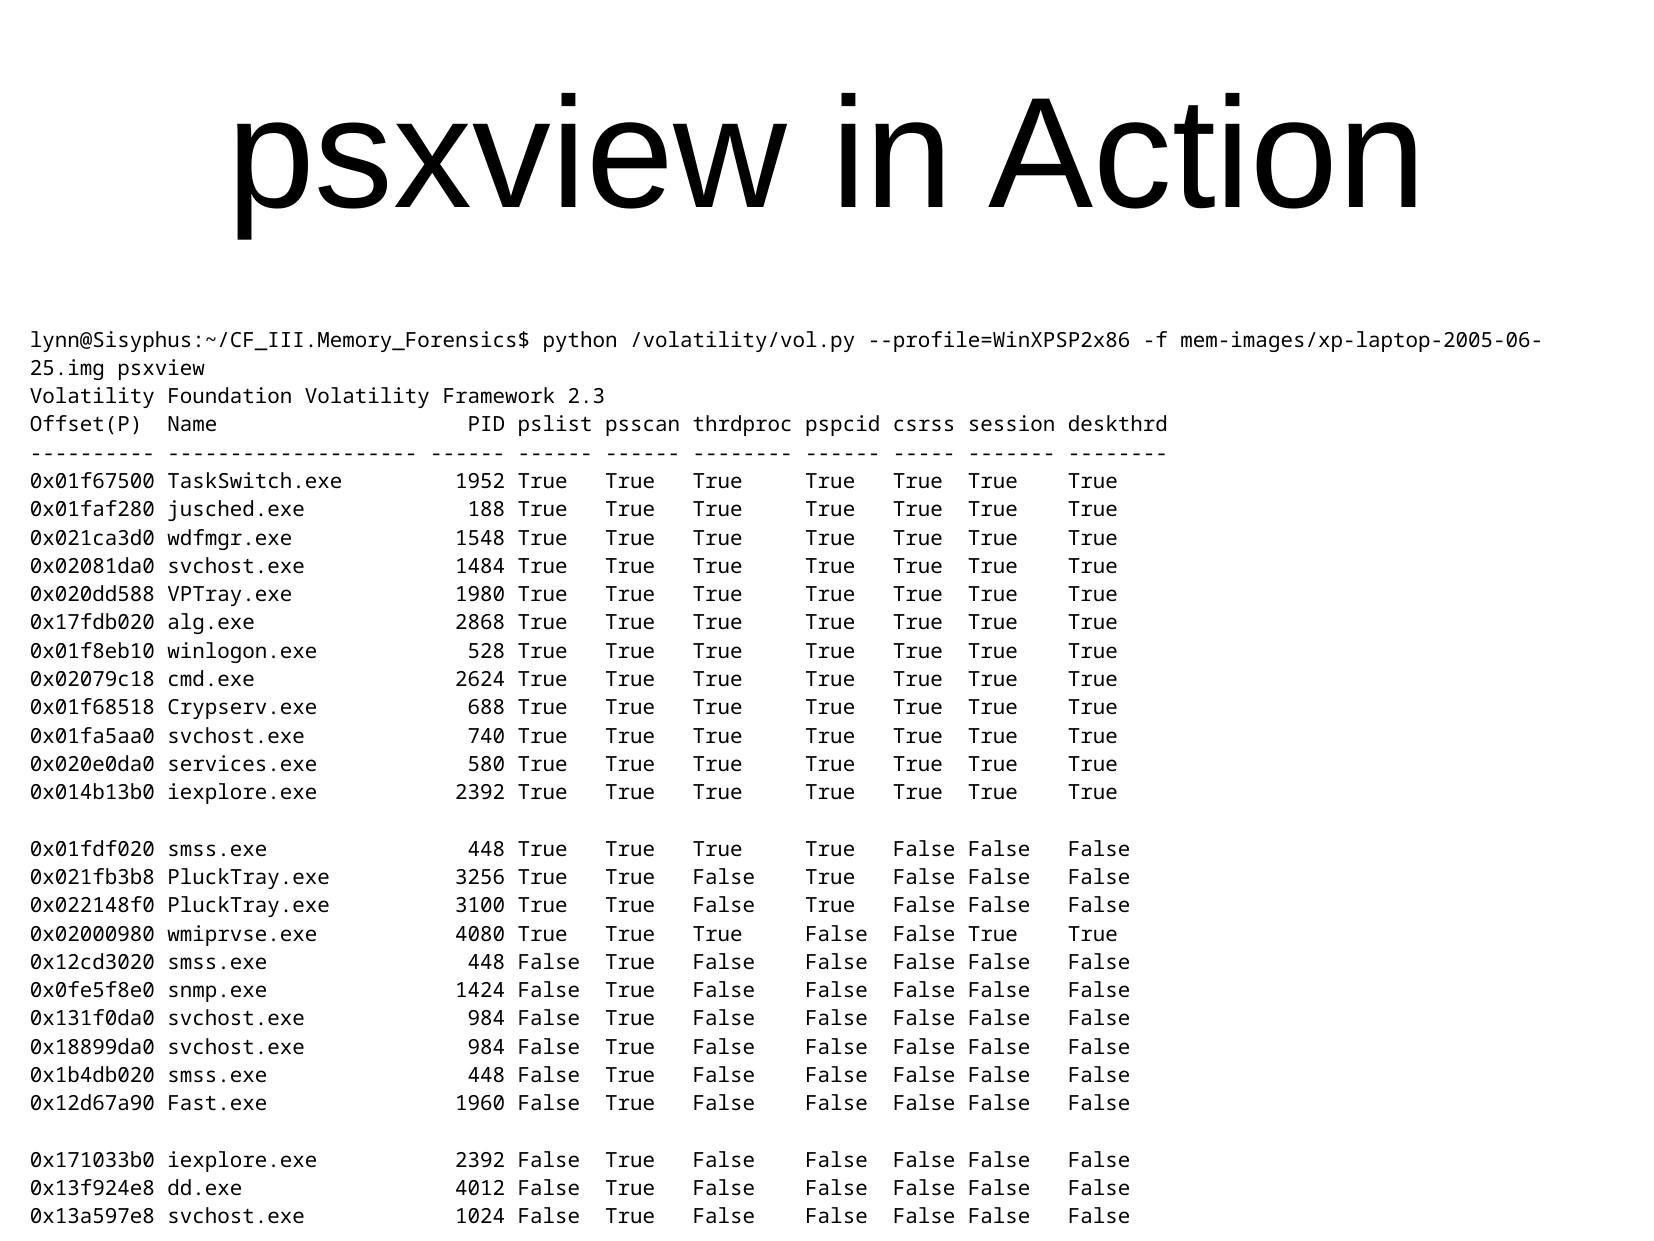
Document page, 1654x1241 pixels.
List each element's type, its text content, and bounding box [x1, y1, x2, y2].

text_box lynn@Sisyphus:~/CF_III.Memory_Forensics$ python /volatility/vol.py --profile=WinXPSP2x86 -f mem-images/xp-laptop-2005-06-25.img psxview Volatility Foundation Volatility Framework 2.3 Offset(P) Name PID pslist psscan thrdproc pspcid csrss session deskthrd ---------- -------------------- ------ ------ ------ -------- ------ ----- ------- -------- 0x01f67500 TaskSwitch.exe 1952 True True True True True True True 0x01faf280 jusched.exe 188 True True True True True True True 0x021ca3d0 wdfmgr.exe 1548 True True True True True True True 0x02081da0 svchost.exe 1484 True True True True True True True 0x020dd588 VPTray.exe 1980 True True True True True True True 0x17fdb020 alg.exe 2868 True True True True True True True 0x01f8eb10 winlogon.exe 528 True True True True True True True 0x02079c18 cmd.exe 2624 True True True True True True True 0x01f68518 Crypserv.exe 688 True True True True True True True 0x01fa5aa0 svchost.exe 740 True True True True True True True 0x020e0da0 services.exe 580 True True True True True True True 0x014b13b0 iexplore.exe 2392 True True True True True True True 0x01fdf020 smss.exe 448 True True True True False False False 0x021fb3b8 PluckTray.exe 3256 True True False True False False False 0x022148f0 PluckTray.exe 3100 True True False True False False False 0x02000980 wmiprvse.exe 4080 True True True False False True True 0x12cd3020 smss.exe 448 False True False False False False False 0x0fe5f8e0 snmp.exe 1424 False True False False False False False 0x131f0da0 svchost.exe 984 False True False False False False False 0x18899da0 svchost.exe 984 False True False False False False False 0x1b4db020 smss.exe 448 False True False False False False False 0x12d67a90 Fast.exe 1960 False True False False False False False 0x171033b0 iexplore.exe 2392 False True False False False False False 0x13f924e8 dd.exe 4012 False True False False False False False 0x13a597e8 svchost.exe 1024 False True False False False False False [15, 317, 1617, 1205]
title psxview in Action [82, 49, 1571, 257]
